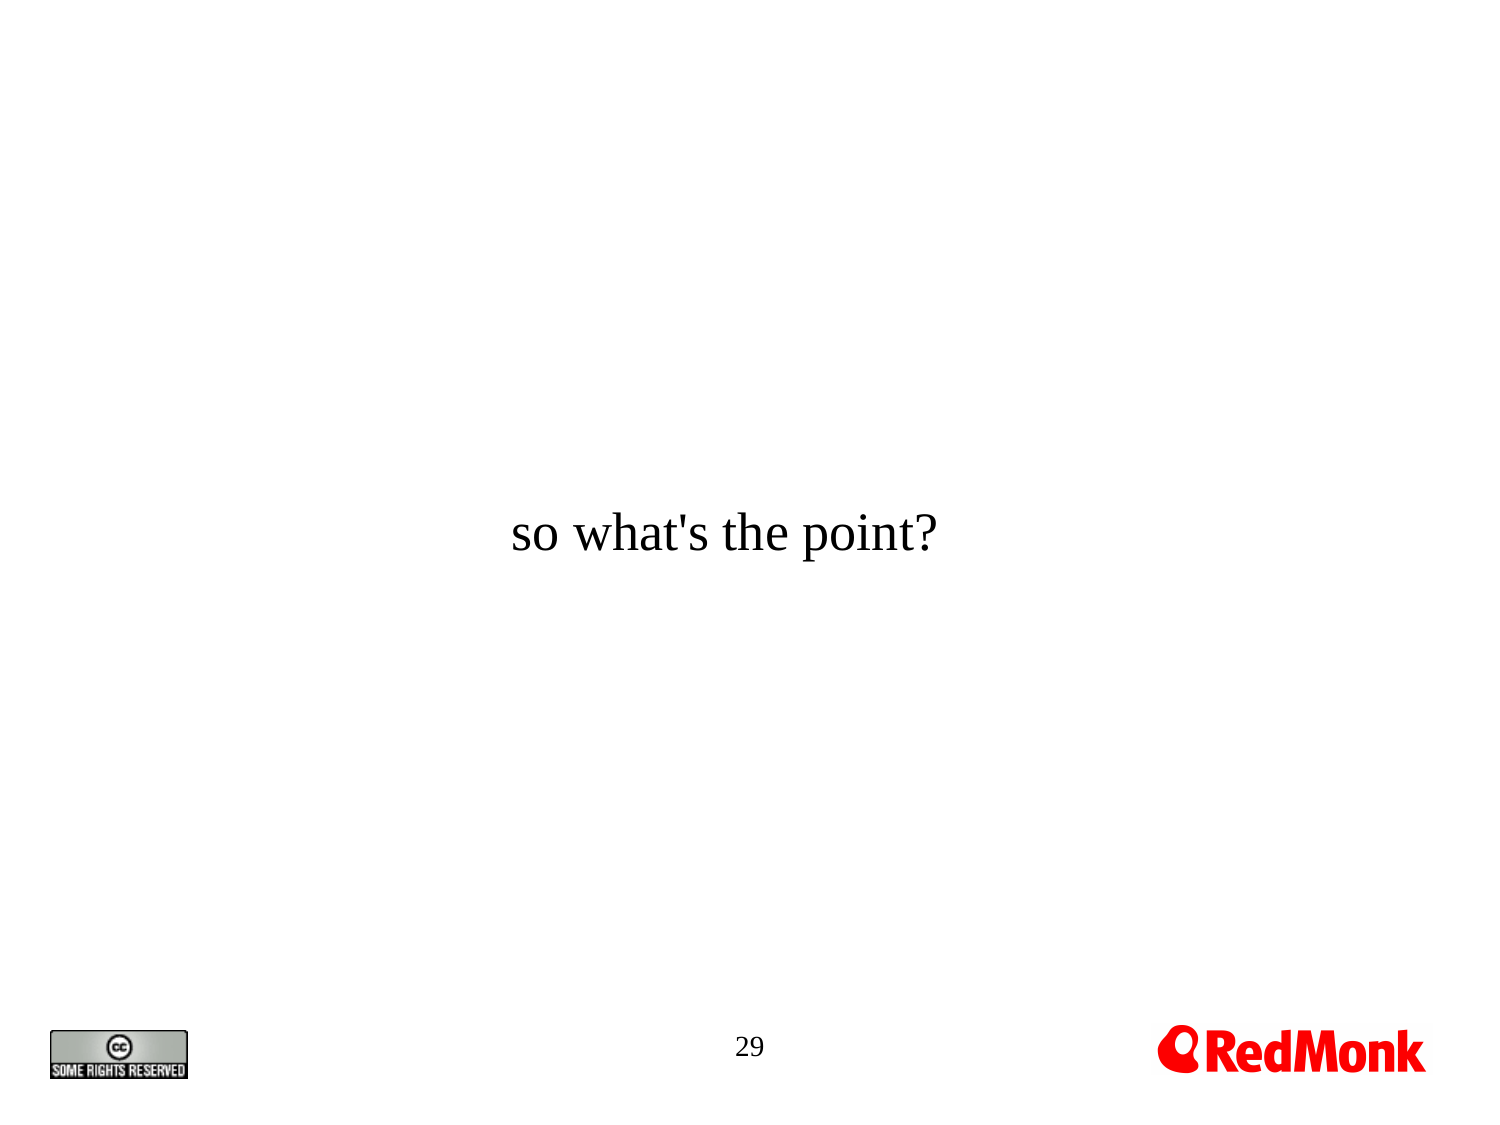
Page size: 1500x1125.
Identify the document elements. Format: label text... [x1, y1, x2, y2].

text_box so what's the point? [496, 515, 1349, 590]
picture [1151, 1023, 1433, 1075]
picture [50, 1030, 188, 1079]
